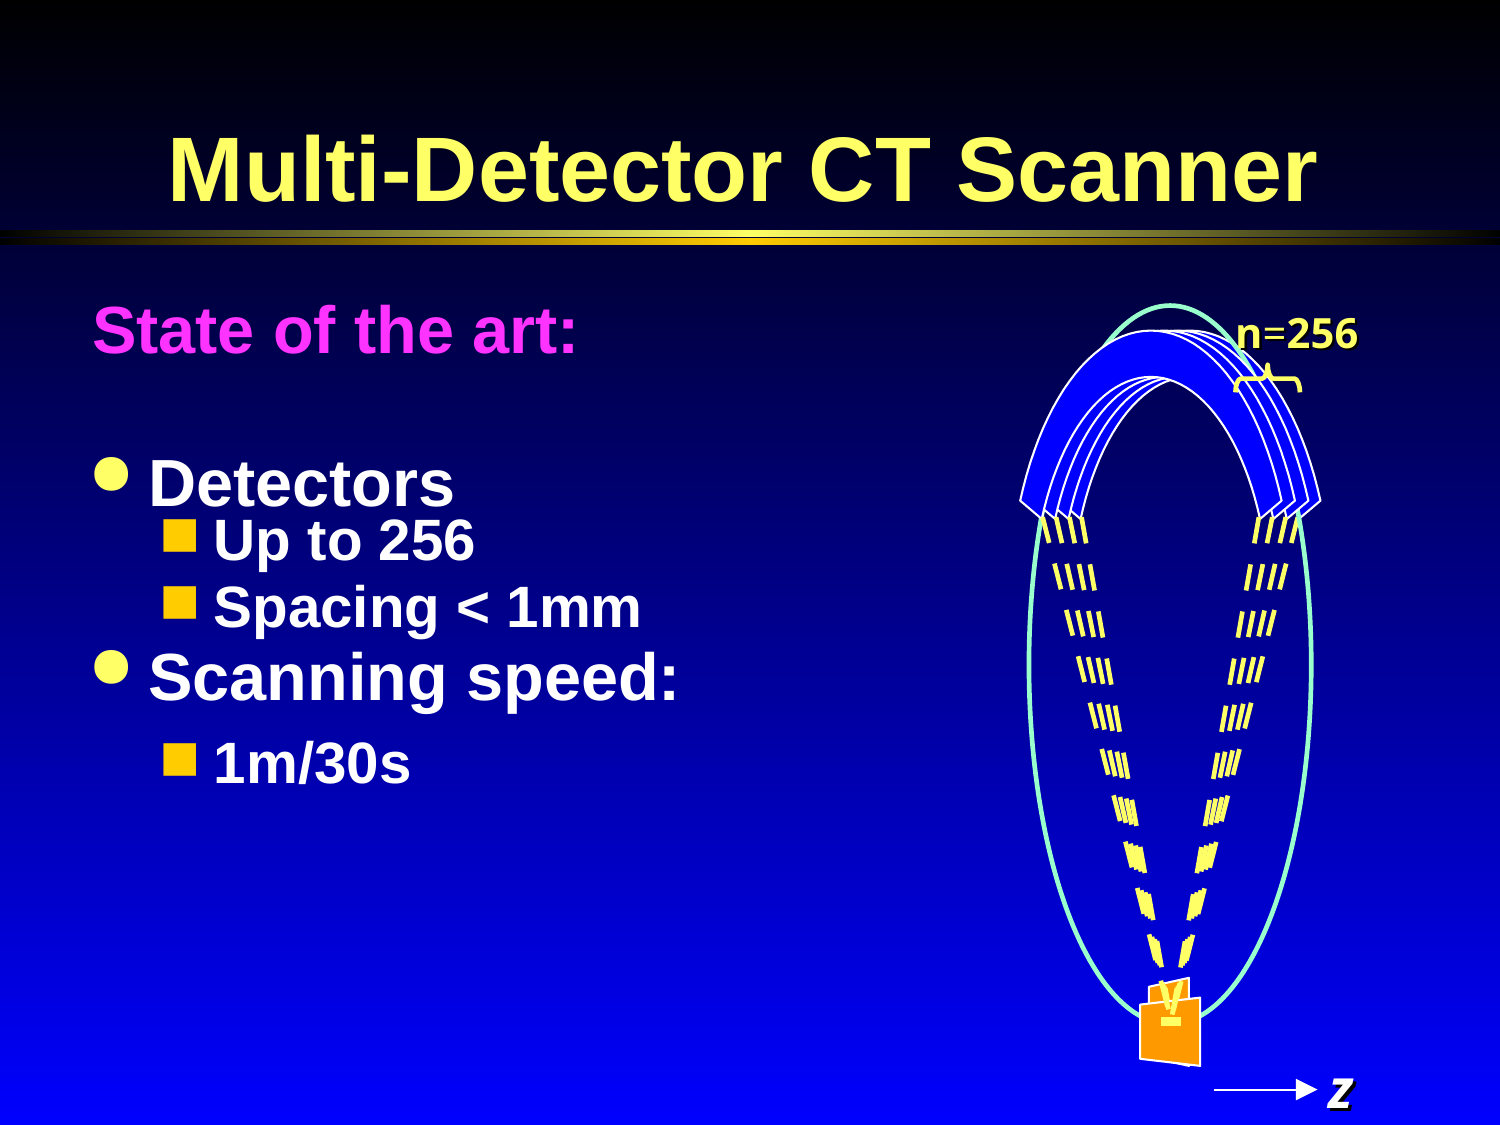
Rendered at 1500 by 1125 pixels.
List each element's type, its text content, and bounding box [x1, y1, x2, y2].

text_box [1165, 980, 1178, 1005]
text_box [1020, 330, 1321, 518]
text_box [1140, 977, 1201, 1066]
list State of the art: Detectors Up to 256 Spacing < 1mm Scanning speed: 1m/30s [77, 298, 950, 1114]
text_box z [1311, 1044, 1370, 1125]
title Multi-Detector CT Scanner [99, 37, 1388, 225]
text_box [1250, 363, 1264, 376]
text_box n=256 [1213, 297, 1381, 363]
